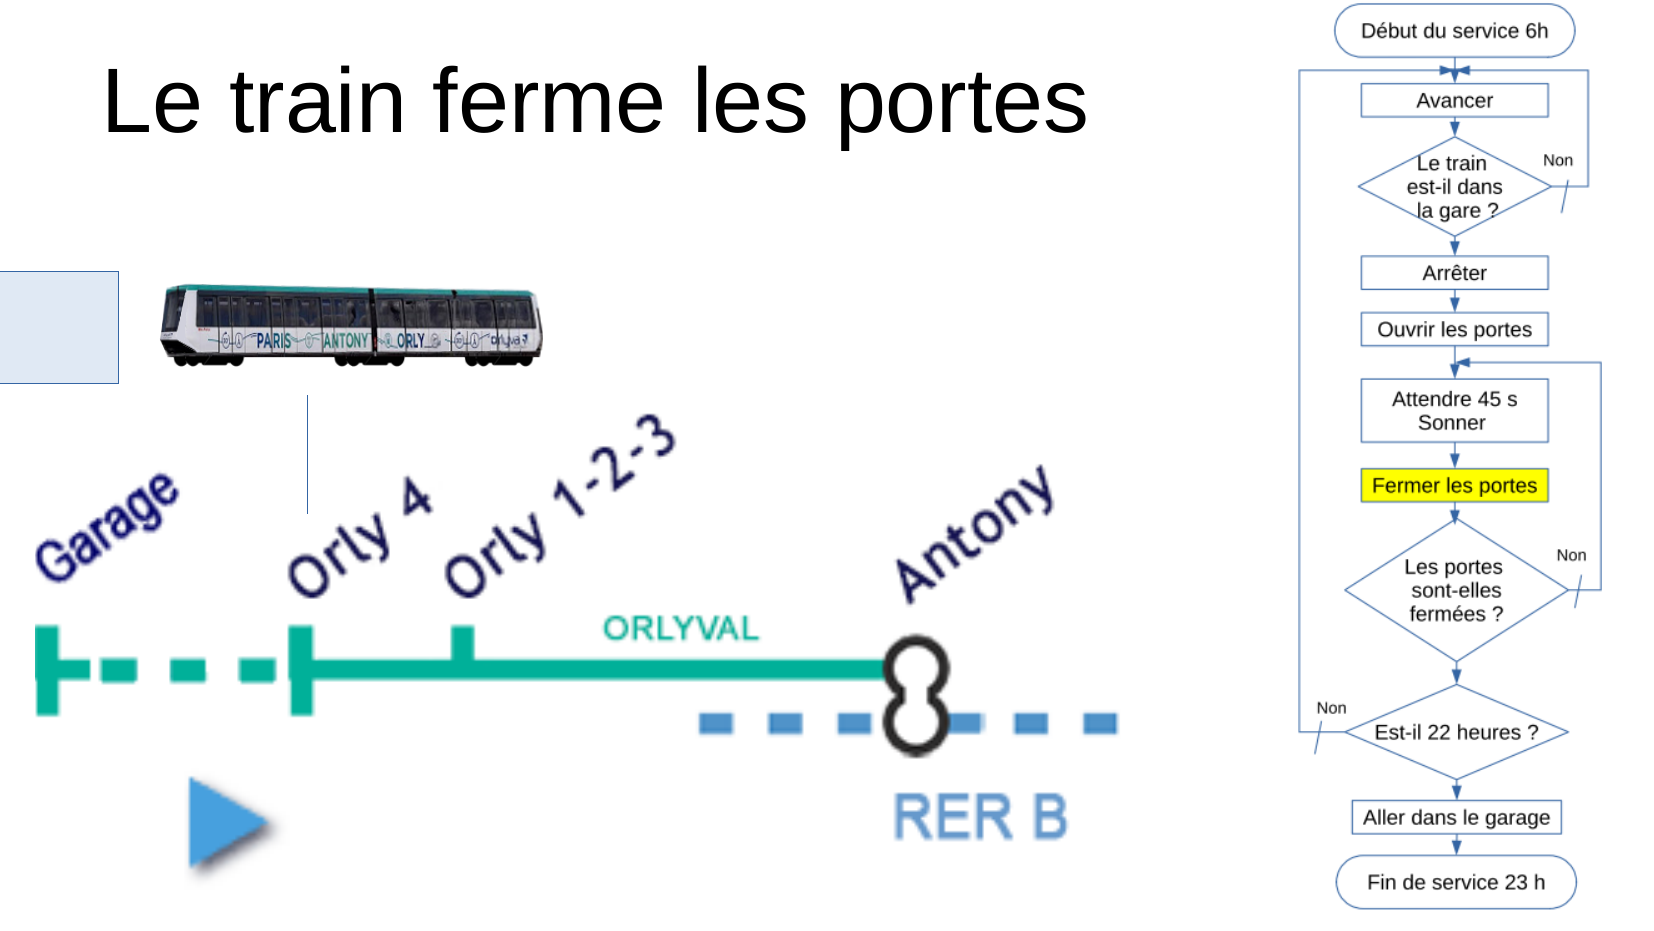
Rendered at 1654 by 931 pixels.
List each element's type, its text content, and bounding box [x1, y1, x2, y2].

text_box [0, 271, 119, 384]
title Le train ferme les portes [35, 0, 1158, 203]
picture [1287, 0, 1627, 922]
picture [159, 283, 543, 367]
picture [35, 383, 1123, 893]
